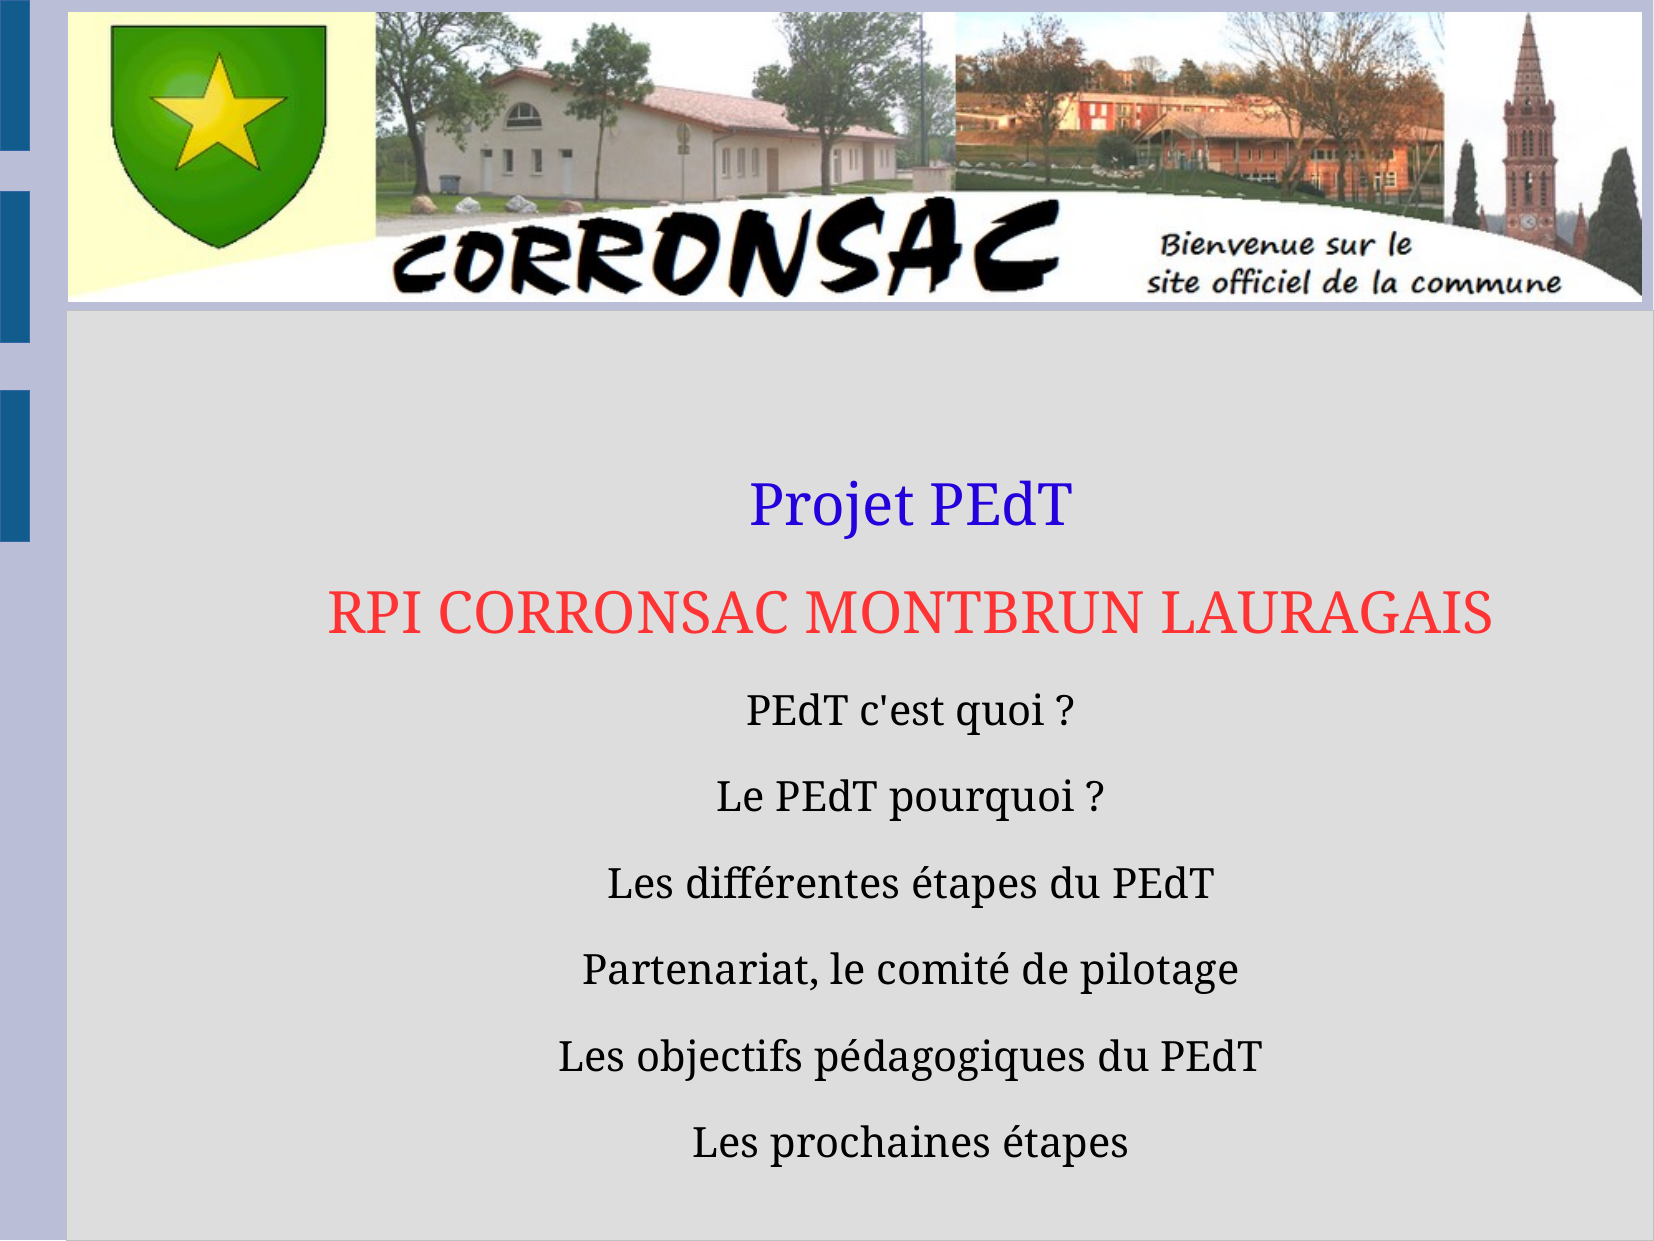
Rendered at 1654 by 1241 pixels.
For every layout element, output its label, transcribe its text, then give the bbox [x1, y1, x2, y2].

picture [68, 12, 1642, 302]
list Projet PEdT RPI CORRONSAC MONTBRUN LAURAGAIS PEdT c'est quoi ? Le PEdT pourquoi ? Les différentes étapes du PEdT Partenariat, le comité de pilotage Les objectifs pédagogiques du PEdT Les prochaines étapes [180, 354, 1571, 1136]
